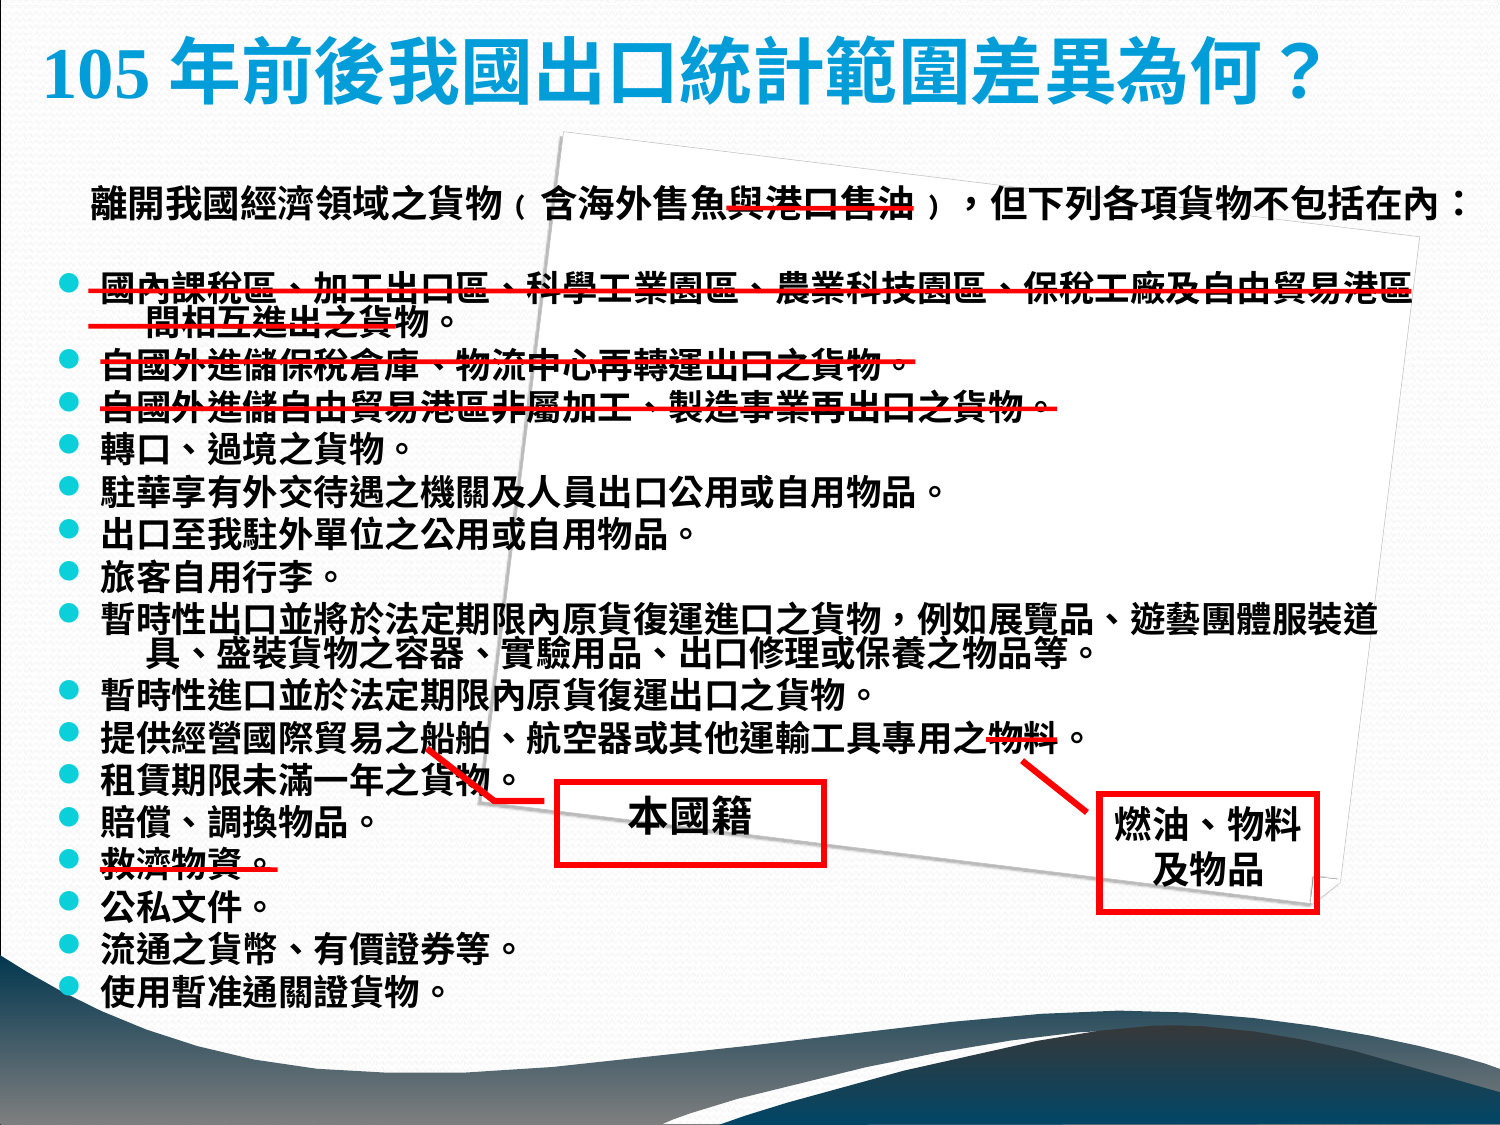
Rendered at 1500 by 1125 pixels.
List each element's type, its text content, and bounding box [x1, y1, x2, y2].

text_box 離開我國經濟領域之貨物﹙含海外售魚與港口售油﹚，但下列各項貨物不包括在內： [75, 172, 1500, 233]
text_box 105年前後我國出口統計範圍差異為何？ [41, 0, 1376, 114]
text_box 本國籍 [557, 782, 824, 865]
text_box 燃油、物料及物品 [1099, 794, 1317, 912]
list 國內課稅區、加工出口區、科學工業園區、農業科技園區、保稅工廠及自由貿易港區間相互進出之貨物。 自國外進儲保稅倉庫、物流中心再轉運出口之貨物。 自國外進儲自由貿易港區非屬加工、製造事業再出口之貨物。 轉口、過境之貨物。 駐華享有外交待遇之機關及人員出口公用或自用物品。 出口至我駐外單位之公用或自用物品。 旅客自用行李。 暫時性出口並將於法定期限內原貨復運進口之貨物，例如展覽品、遊藝團體服裝道具、盛裝貨物之容器、實驗用品、出口修理或保養之物品等。 暫時性進口並於法定期限內原貨復運出口之貨物。 提供經營國際貿易之船舶、航空器或其他運輸工具專用之物料。 租賃期限未滿一年之貨物。 賠償、調換物品。 救濟物資。 公私文件。 流通之貨幣、有價證券等。 使用暫准通關證貨物。 [41, 267, 1453, 1052]
